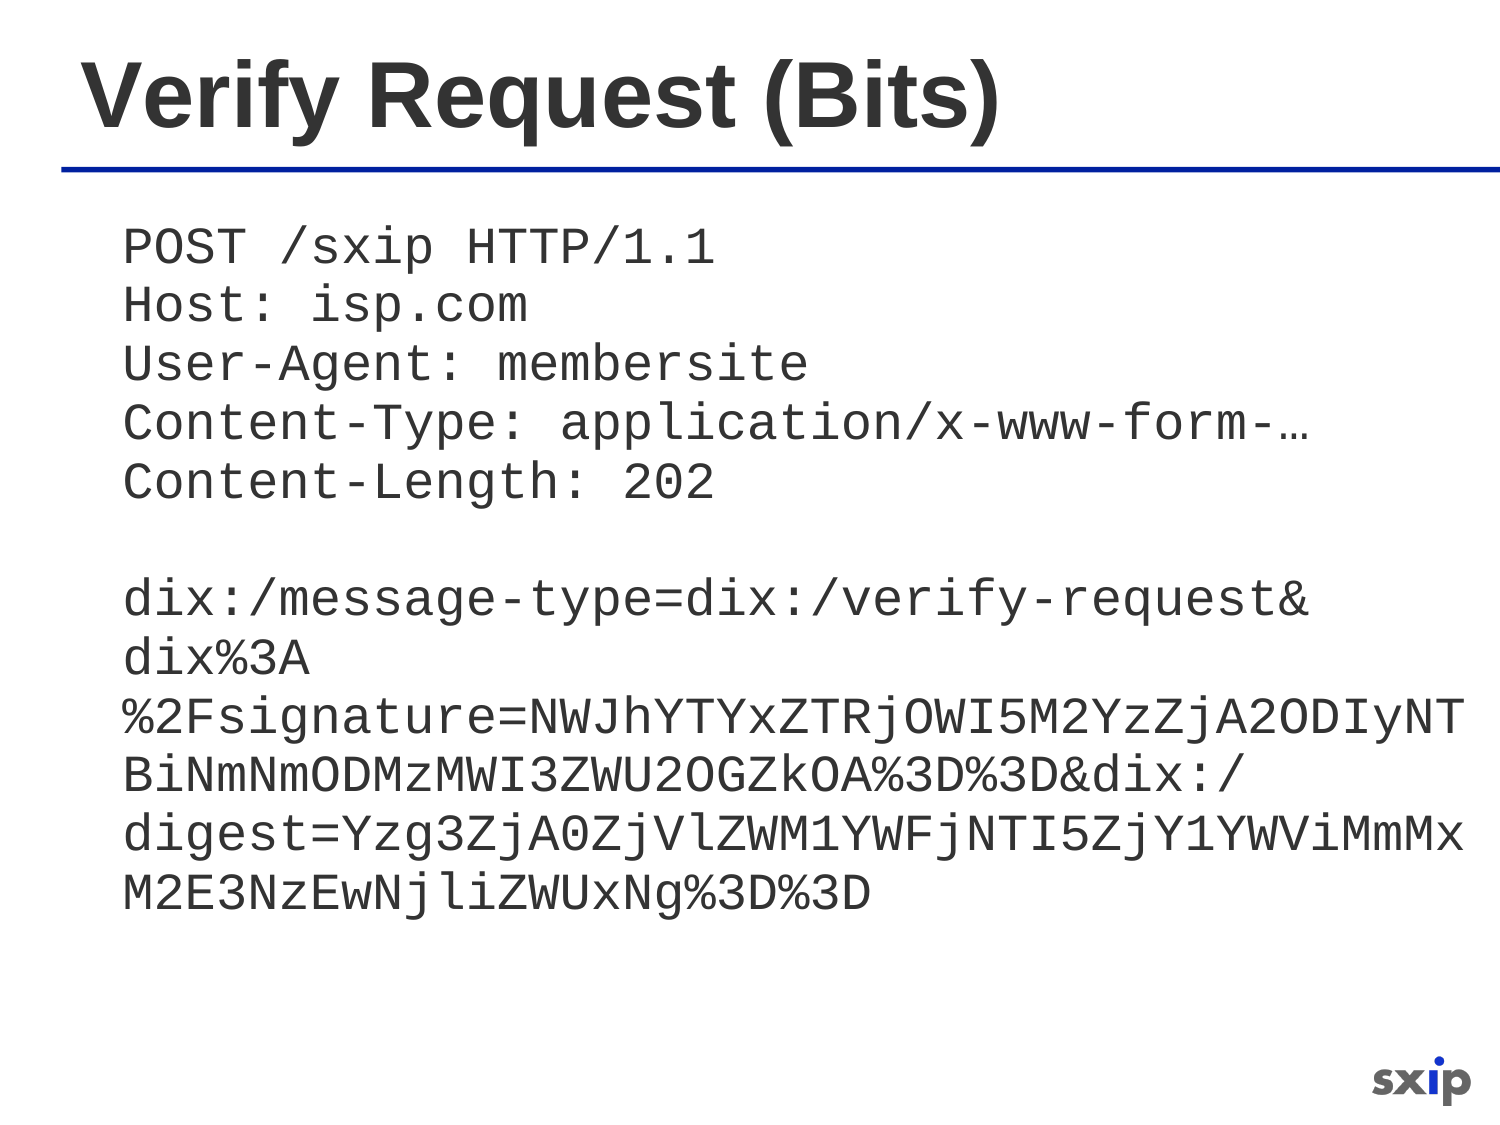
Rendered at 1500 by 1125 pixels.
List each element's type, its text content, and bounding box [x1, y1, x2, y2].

list POST /sxip HTTP/1.1 Host: isp.com User-Agent: membersite Content-Type: application/x-www-form-… Content-Length: 202 dix:/message-type=dix:/verify-request& dix%3A%2Fsignature=NWJhYTYxZTRjOWI5M2YzZjA2ODIyNTBiNmNmODMzMWI3ZWU2OGZkOA%3D%3D&dix:/digest=Yzg3ZjA0ZjVlZWM1YWFjNTI5ZjY1YWViMmMxM2E3NzEwNjliZWUxNg%3D%3D [117, 219, 1495, 1041]
title Verify Request (Bits) [61, 21, 1495, 169]
picture [1372, 1056, 1471, 1106]
